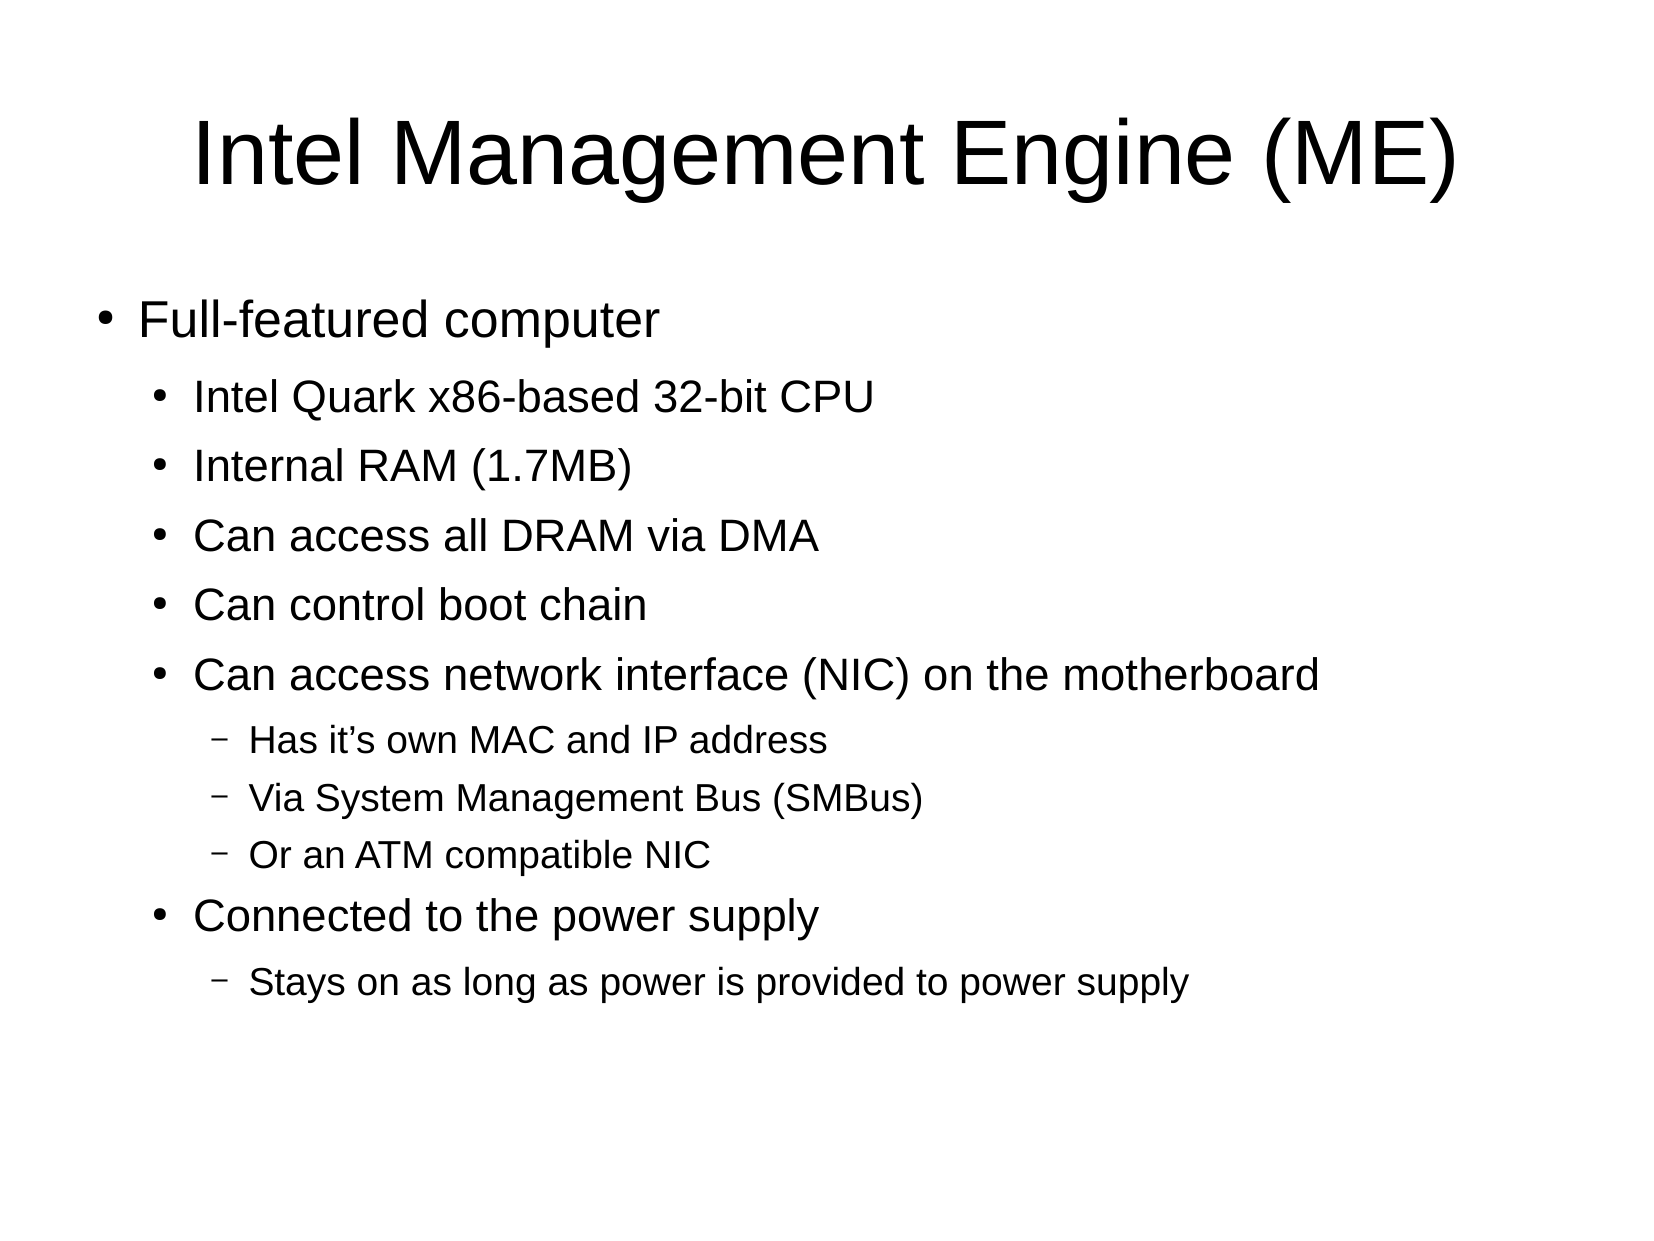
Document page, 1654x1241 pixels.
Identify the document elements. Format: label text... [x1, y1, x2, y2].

list Full-featured computer Intel Quark x86-based 32-bit CPU Internal RAM (1.7MB) Can access all DRAM via DMA Can control boot chain Can access network interface (NIC) on the motherboard Has it’s own MAC and IP address Via System Management Bus (SMBus) Or an ATM compatible NIC Connected to the power supply Stays on as long as power is provided to power supply [82, 290, 1571, 1010]
title Intel Management Engine (ME) [82, 49, 1571, 257]
